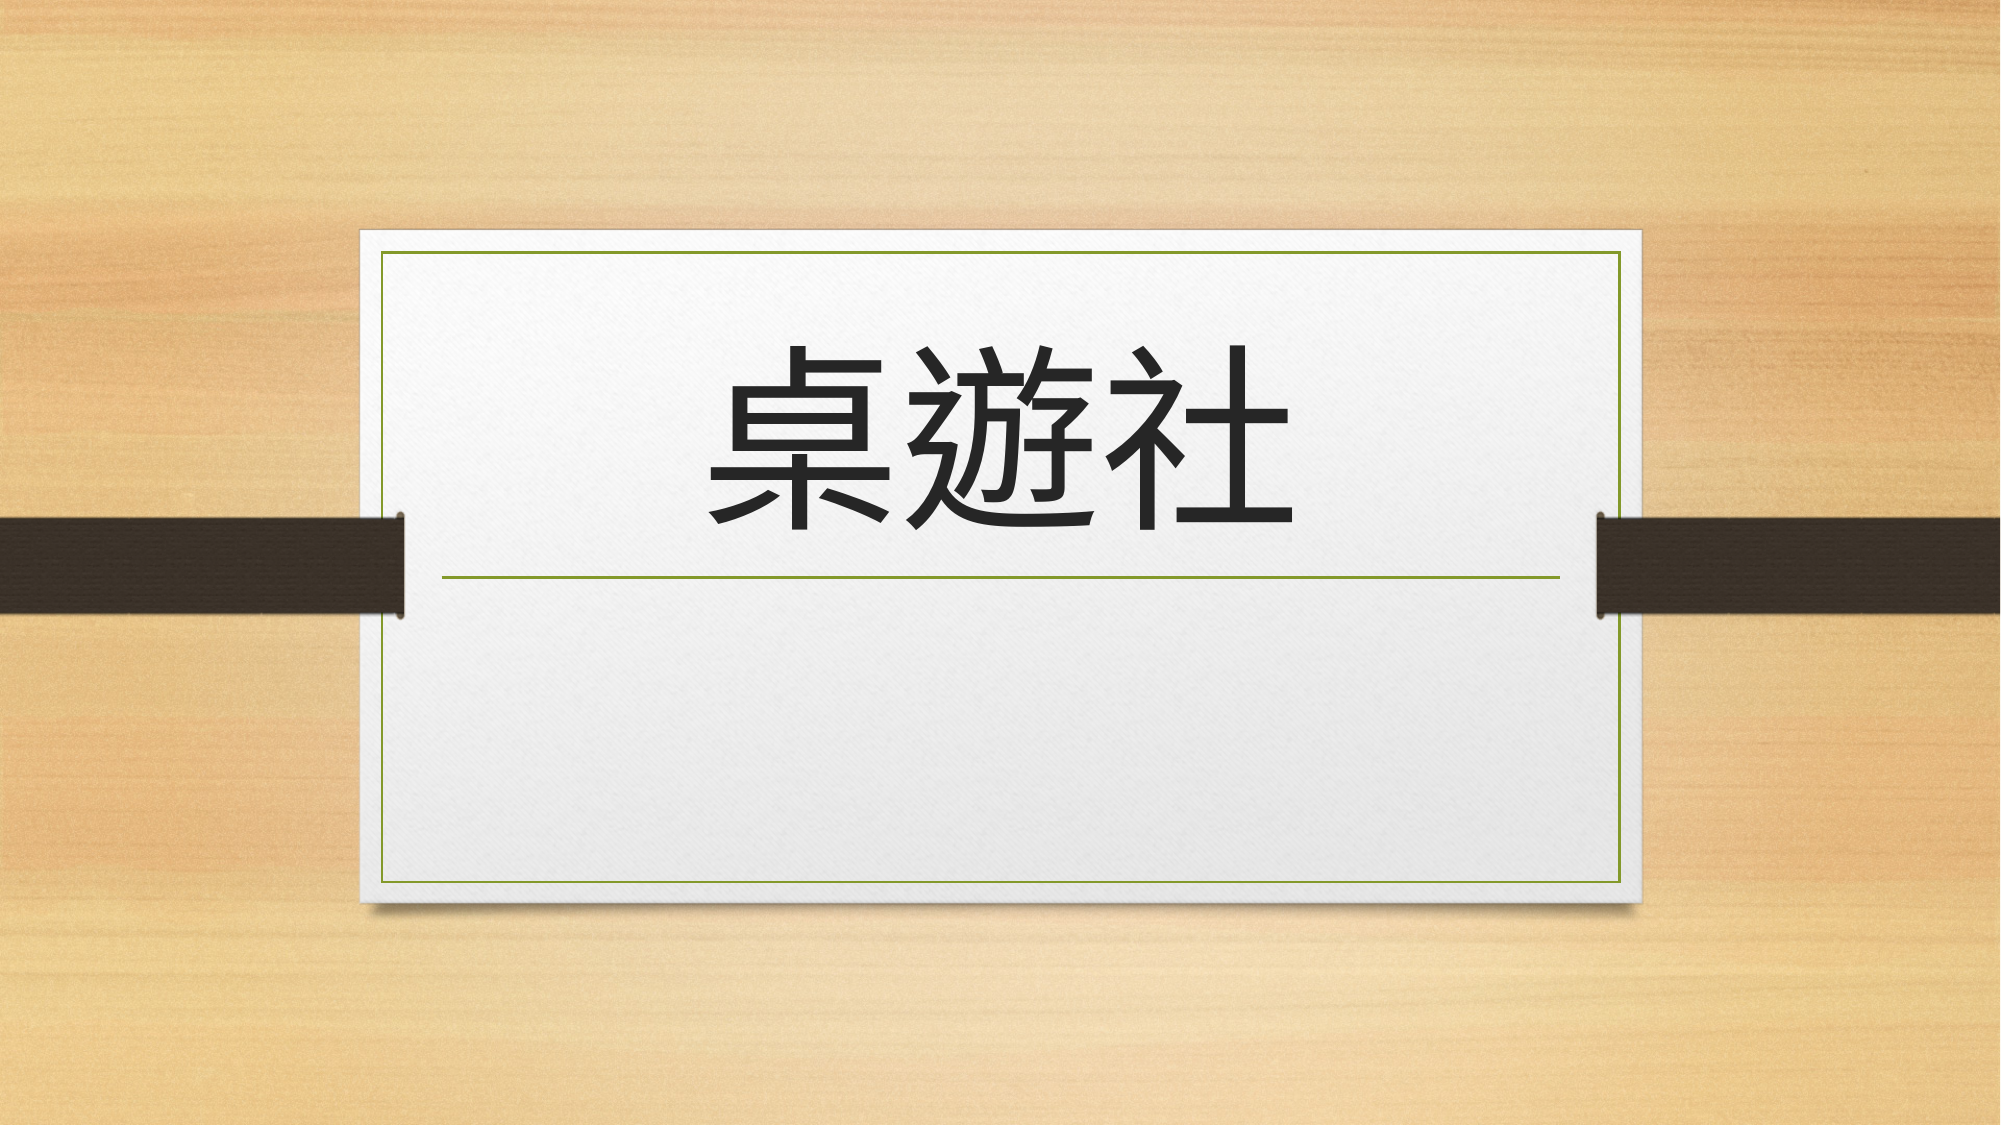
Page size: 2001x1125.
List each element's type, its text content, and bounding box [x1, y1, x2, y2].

title 桌遊社 [441, 306, 1560, 556]
